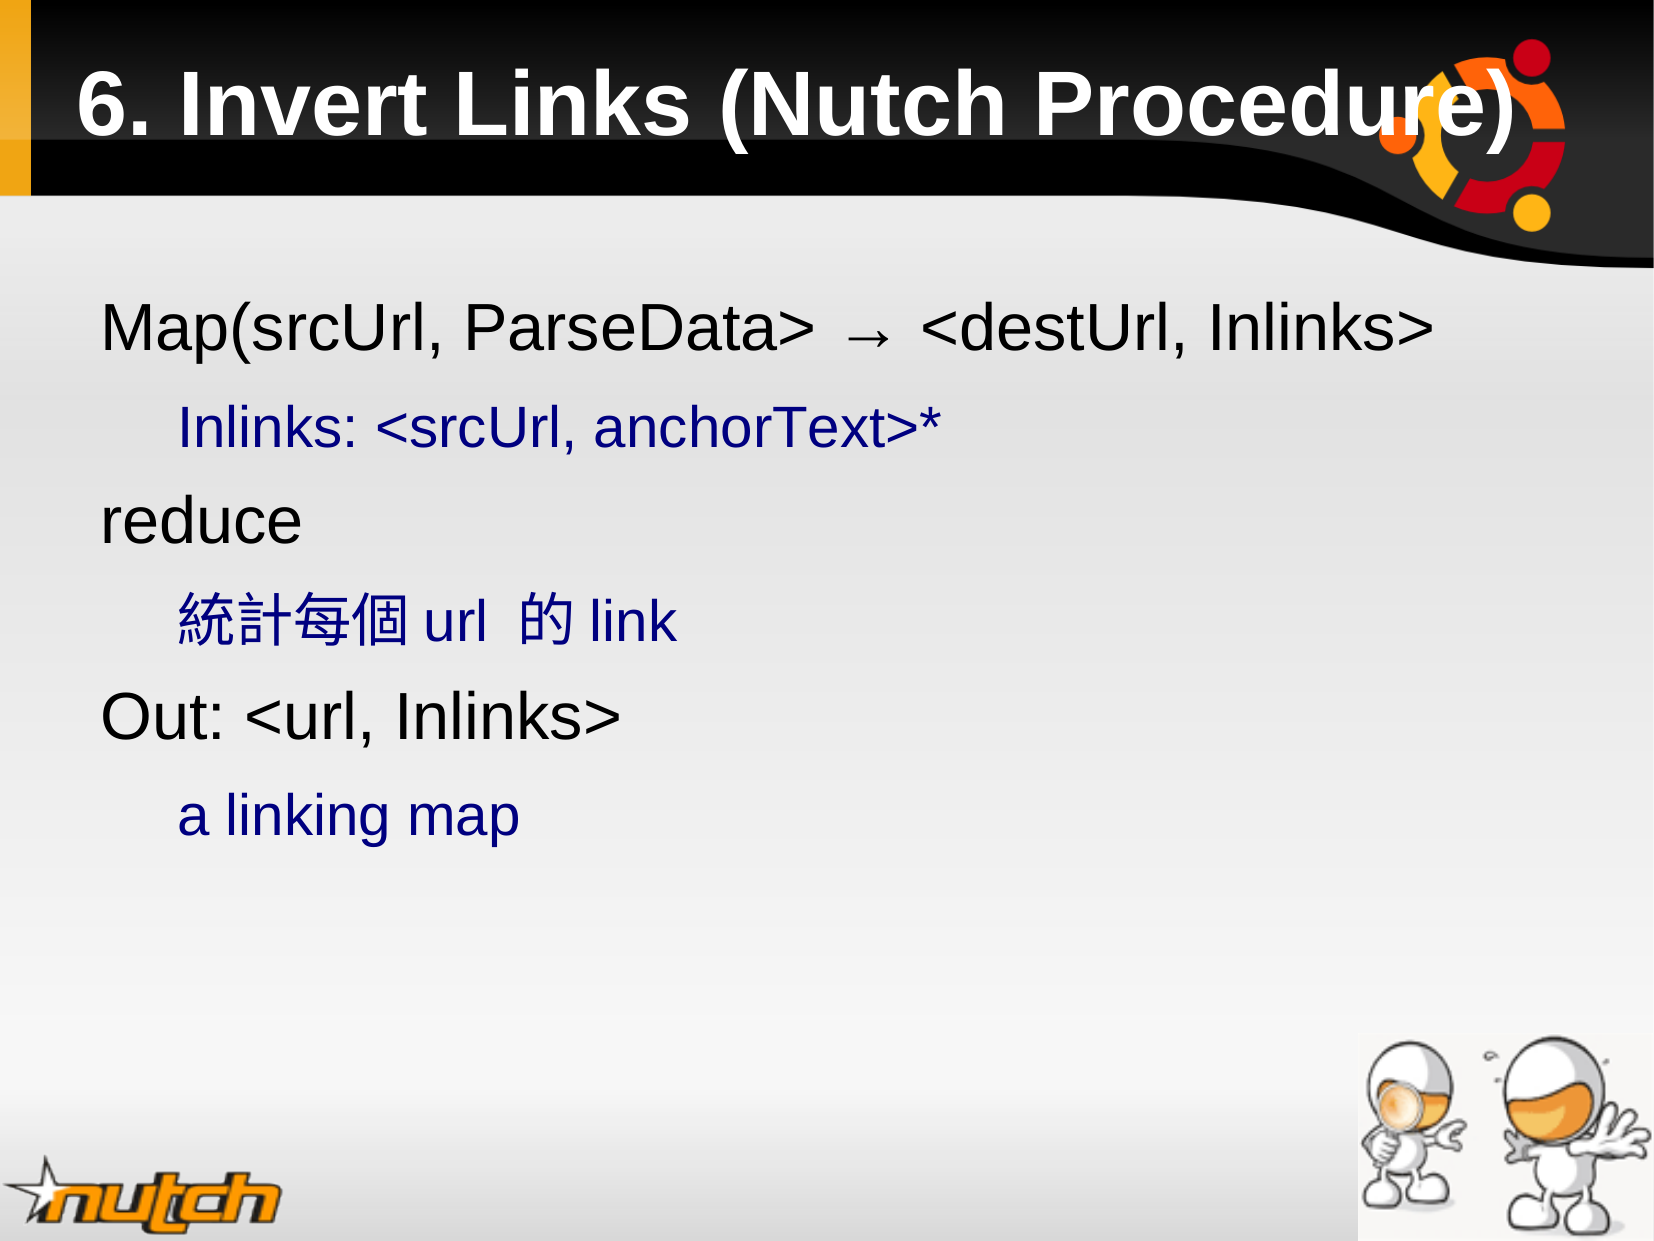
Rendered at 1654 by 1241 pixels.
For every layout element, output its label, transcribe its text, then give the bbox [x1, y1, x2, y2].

title 6. Invert Links (Nutch Procedure) [76, 7, 1565, 200]
picture [0, 0, 1654, 1241]
list Map(srcUrl, ParseData> → <destUrl, Inlinks> Inlinks: <srcUrl, anchorText>* reduce 統計每個url 的link Out: <url, Inlinks> a linking map [82, 290, 1571, 1094]
